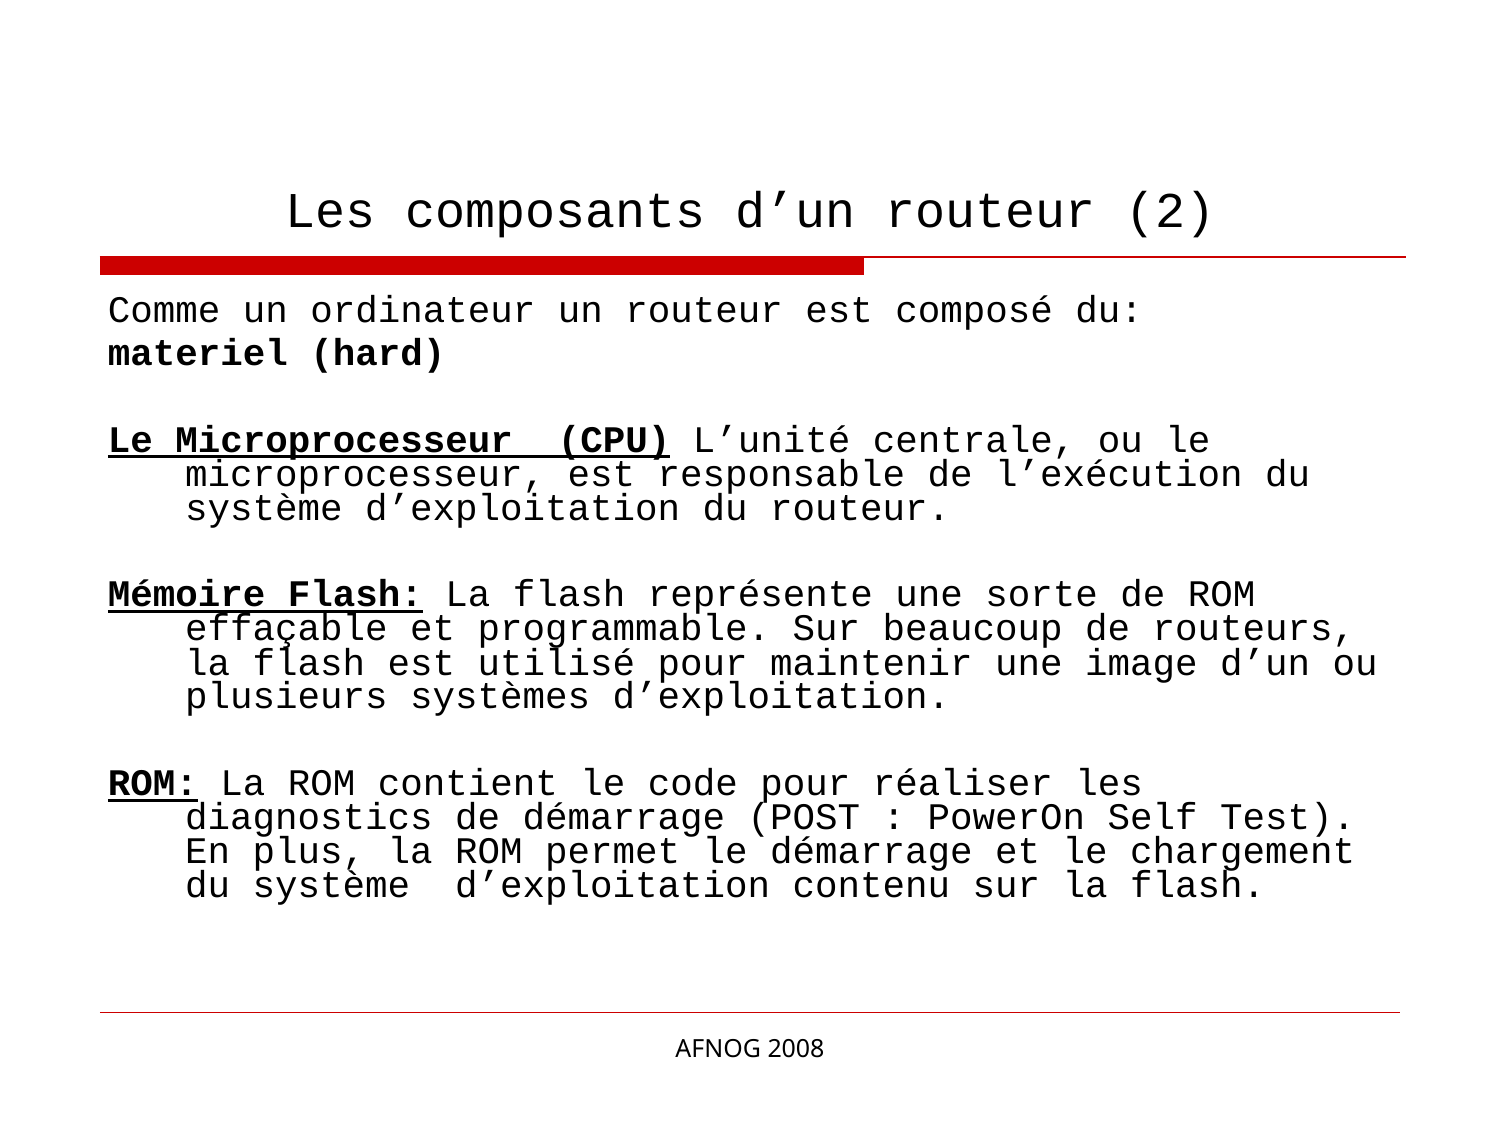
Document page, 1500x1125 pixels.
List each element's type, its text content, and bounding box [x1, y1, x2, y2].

text_box AFNOG 2008 [512, 1024, 988, 1103]
list Comme un ordinateur un routeur est composé du: materiel (hard) Le Microprocesseur (CPU) L’unité centrale, ou le microprocesseur, est responsable de l’exécution du système d’exploitation du routeur. Mémoire Flash: La flash représente une sorte de ROM effaçable et programmable. Sur beaucoup de routeurs, la flash est utilisé pour maintenir une image d’un ou plusieurs systèmes d’exploitation. ROM: La ROM contient le code pour réaliser les diagnostics de démarrage (POST : PowerOn Self Test). En plus, la ROM permet le démarrage et le chargement du système d’exploitation contenu sur la flash. [92, 287, 1406, 988]
title Les composants d’un routeur (2) [94, 49, 1407, 250]
